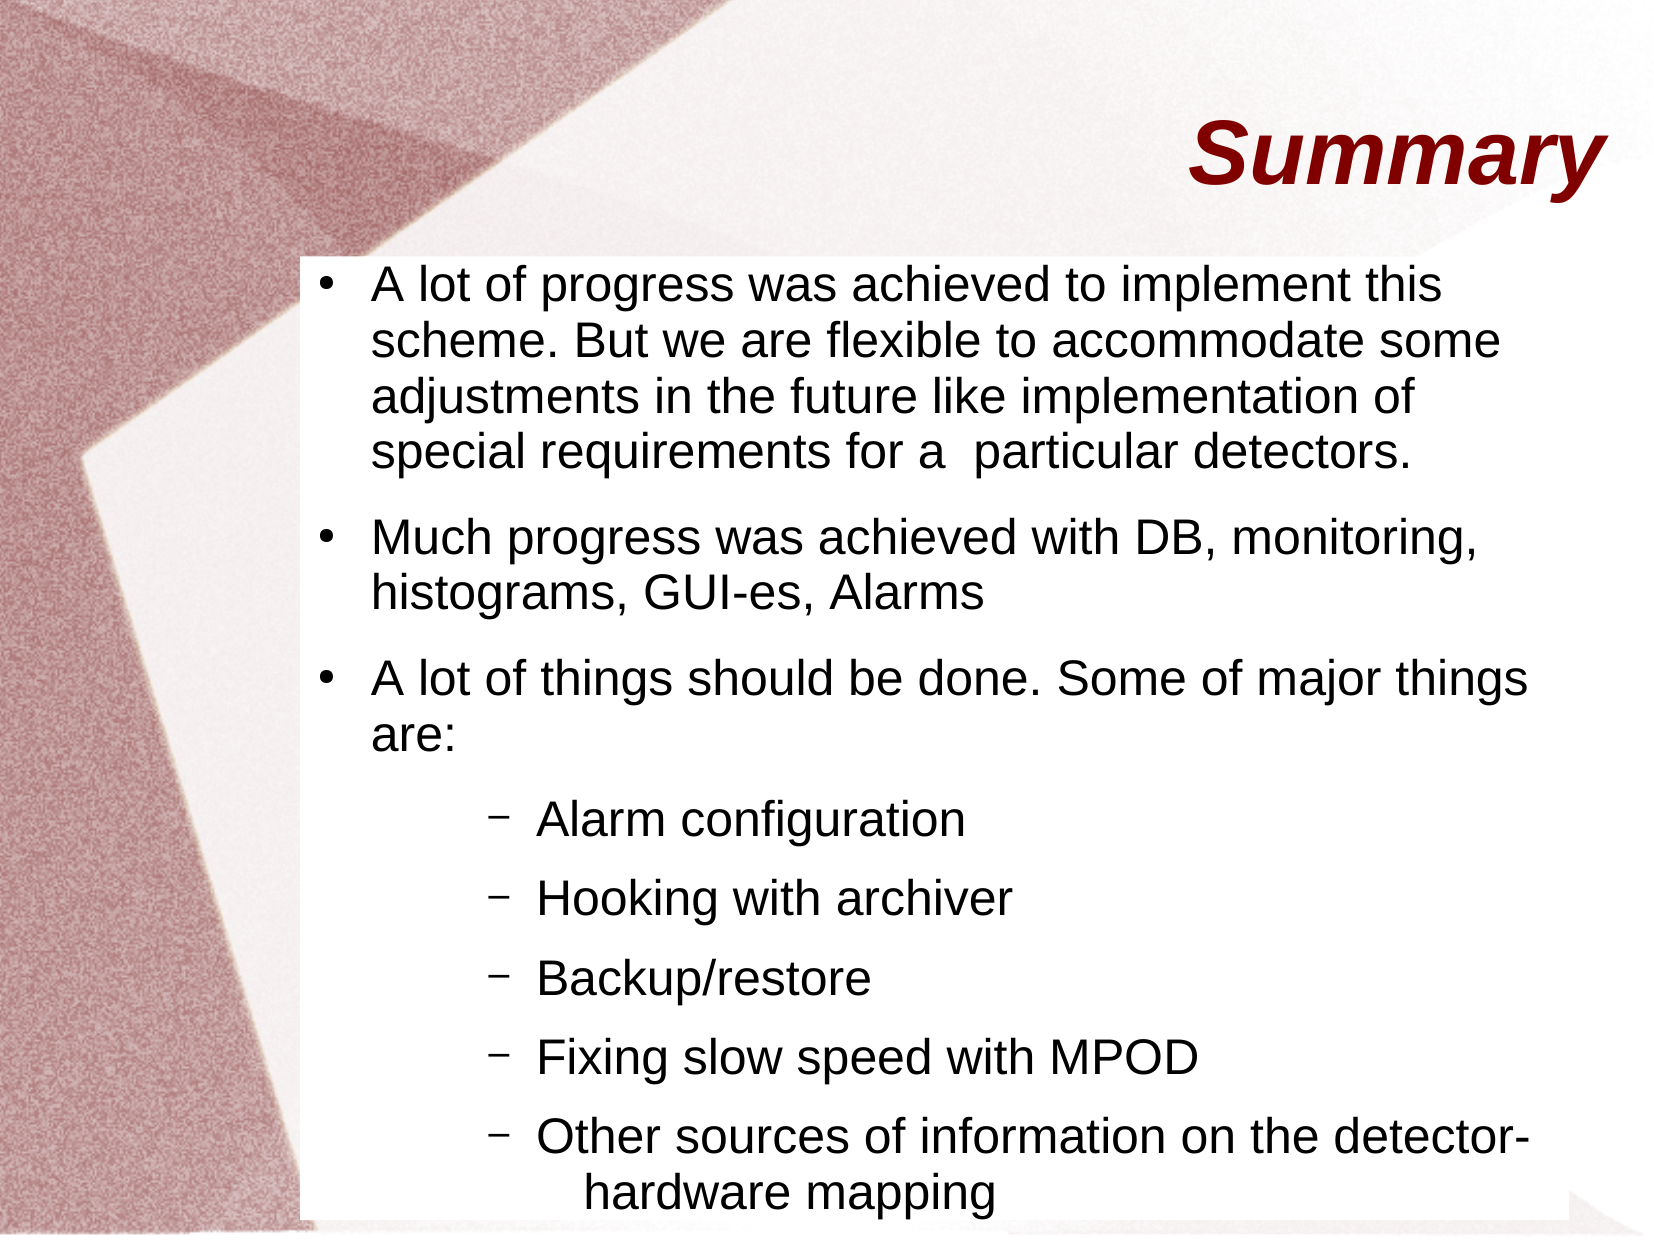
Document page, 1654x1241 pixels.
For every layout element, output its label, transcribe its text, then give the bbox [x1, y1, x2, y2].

title Summary [596, 49, 1607, 257]
list A lot of progress was achieved to implement this scheme. But we are flexible to accommodate some adjustments in the future like implementation of special requirements for a particular detectors. Much progress was achieved with DB, monitoring, histograms, GUI-es, Alarms A lot of things should be done. Some of major things are: Alarm configuration Hooking with archiver Backup/restore Fixing slow speed with MPOD Other sources of information on the detector-hardware mapping [300, 256, 1570, 1221]
picture [0, 0, 1654, 1241]
